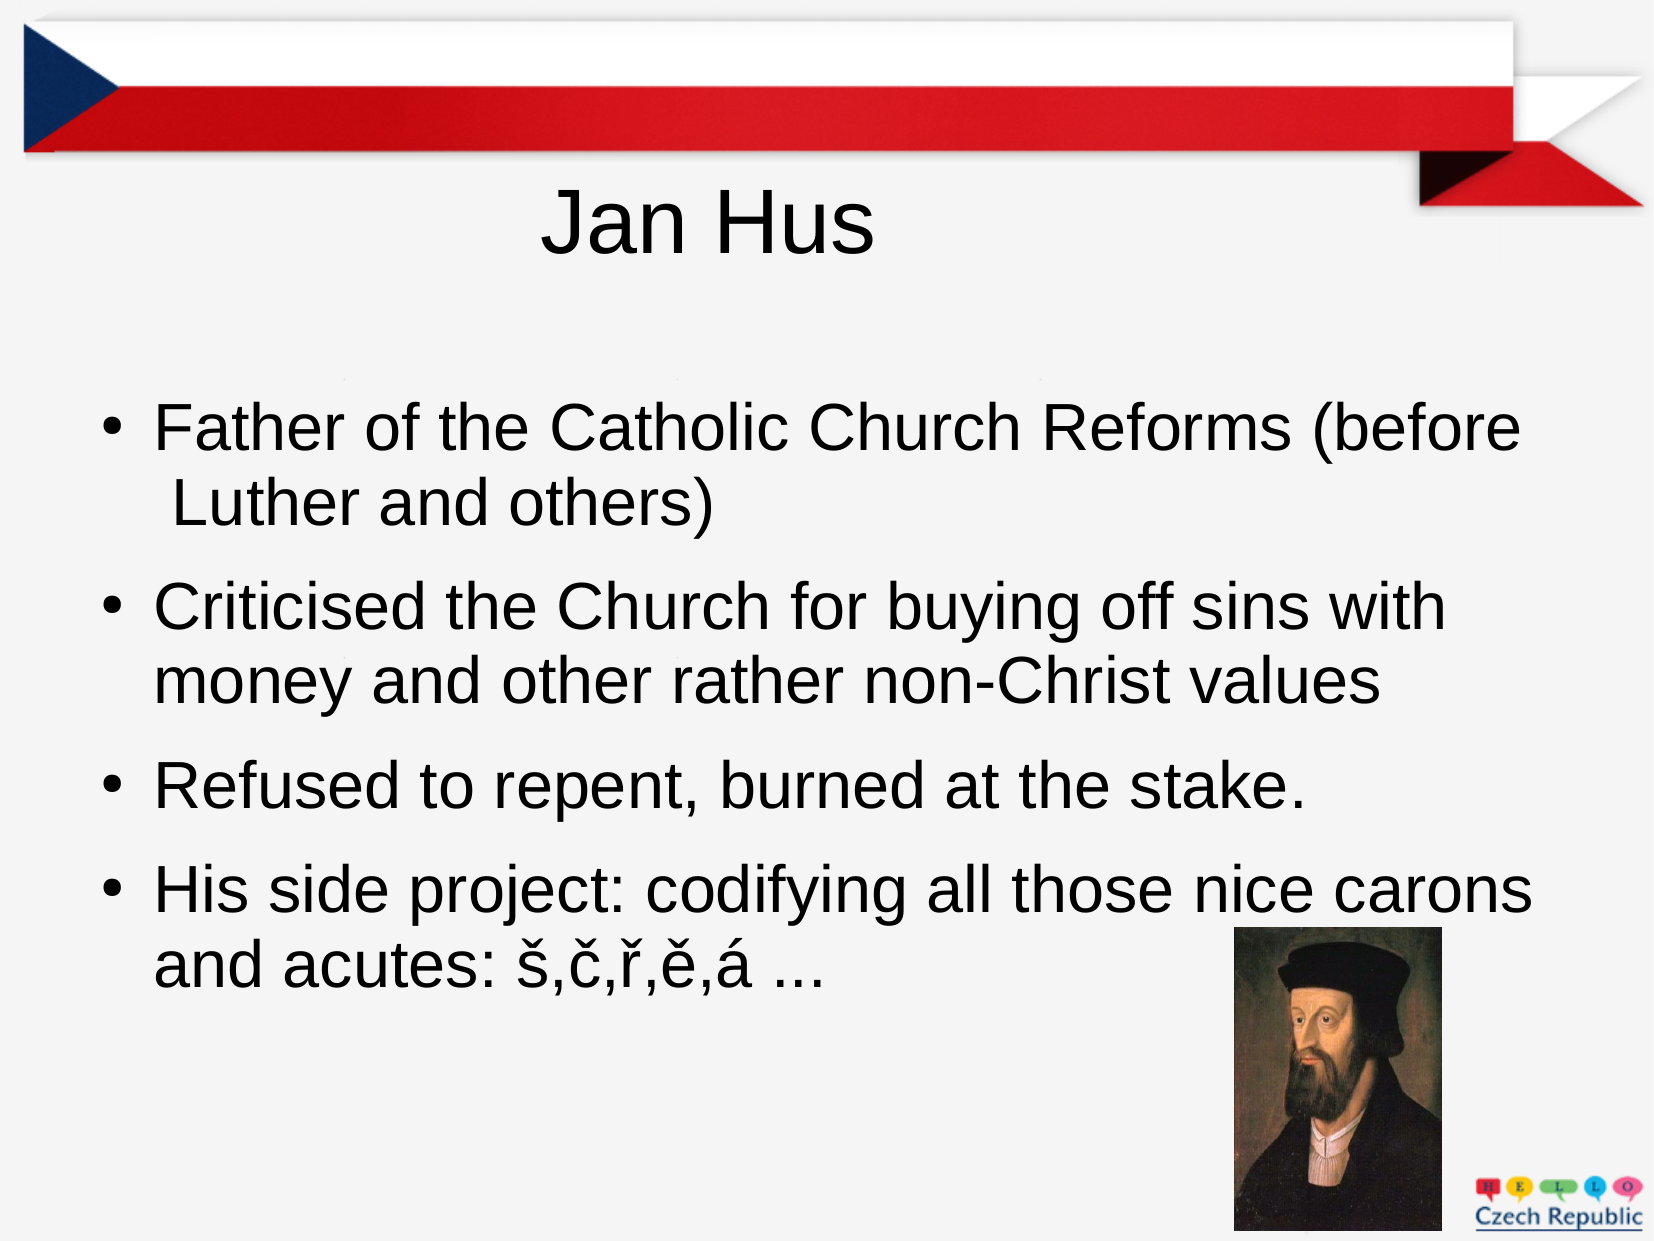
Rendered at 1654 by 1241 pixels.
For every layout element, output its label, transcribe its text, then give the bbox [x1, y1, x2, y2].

title Jan Hus [0, 118, 1453, 326]
list Father of the Catholic Church Reforms (before Luther and others) Criticised the Church for buying off sins with money and other rather non-Christ values Refused to repent, burned at the stake. His side project: codifying all those nice carons and acutes: š,č,ř,ě,á ... [82, 389, 1538, 1158]
picture [0, 0, 1654, 1241]
